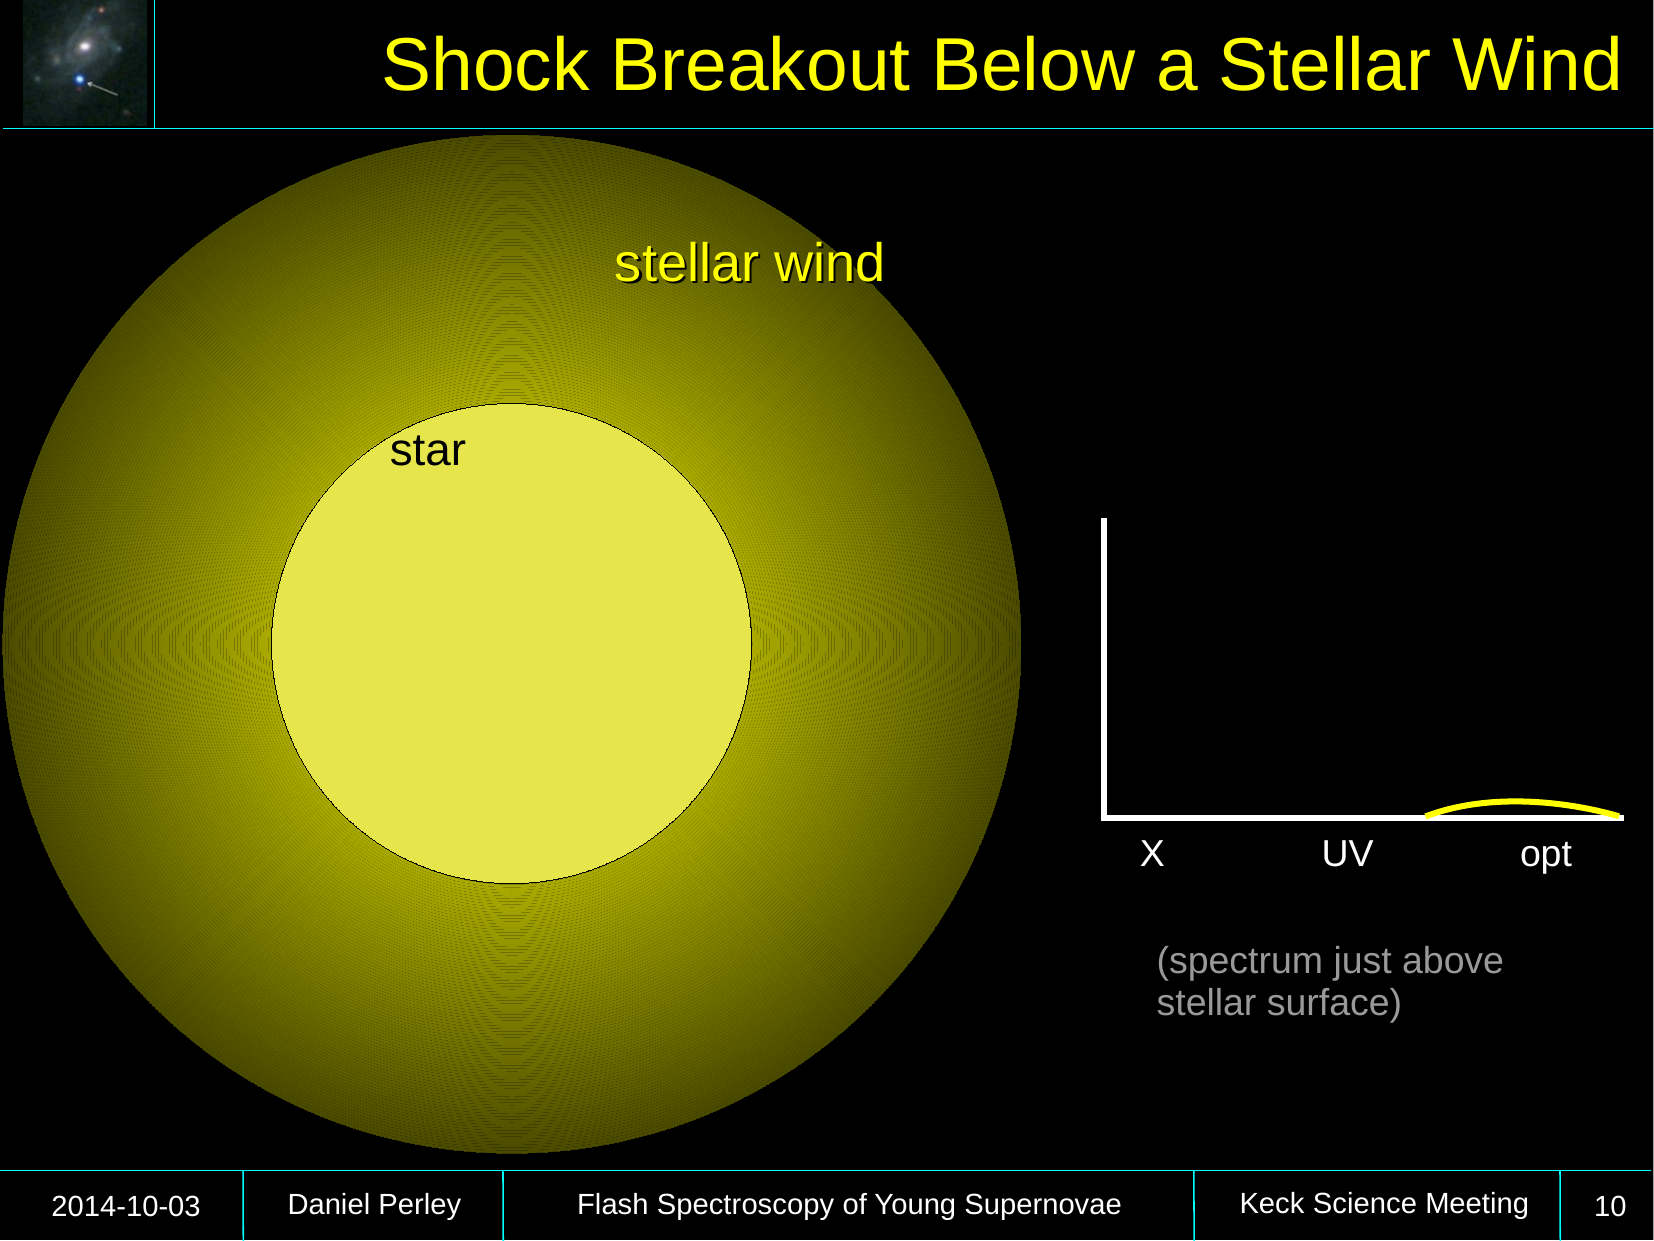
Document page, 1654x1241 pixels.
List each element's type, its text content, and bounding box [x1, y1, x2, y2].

text_box X UV opt [1125, 825, 1613, 882]
title Shock Breakout Below a Stellar Wind [187, 21, 1624, 108]
picture [23, 0, 147, 126]
text_box stellar wind [600, 224, 938, 301]
text_box [1, 134, 1022, 1155]
text_box star [375, 416, 488, 483]
text_box (spectrum just above stellar surface) [1138, 928, 1627, 1034]
